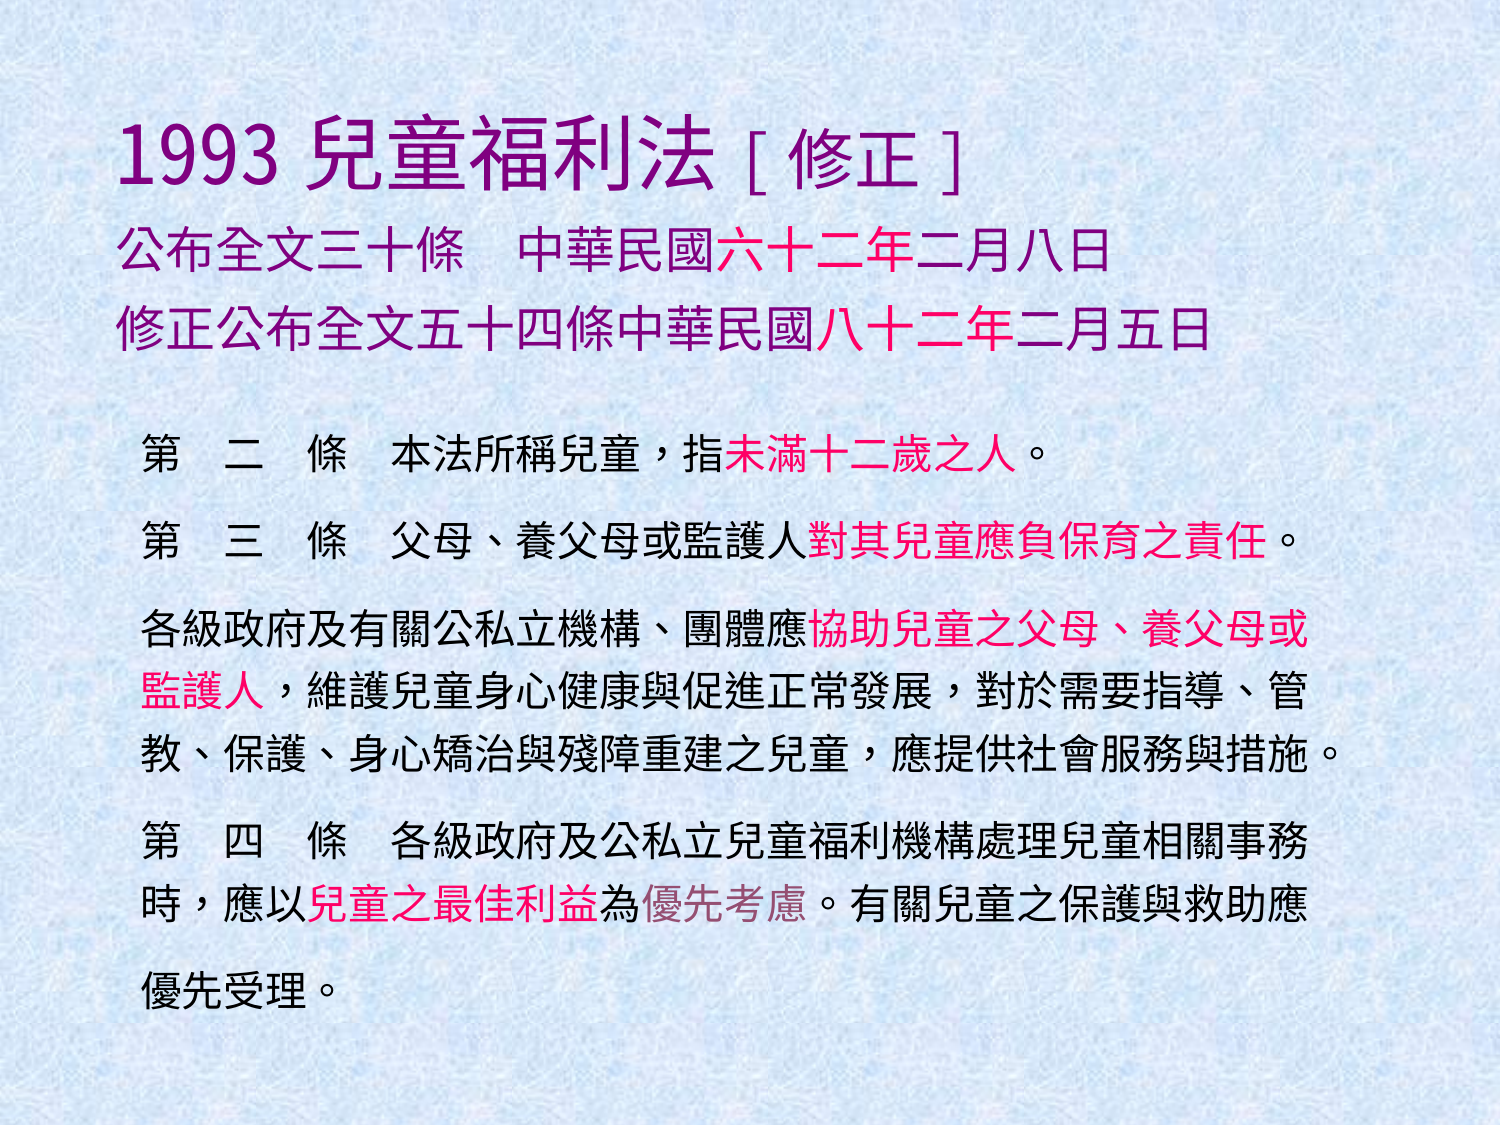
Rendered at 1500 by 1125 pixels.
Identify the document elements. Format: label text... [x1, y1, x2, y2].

text_box 第 二 條 本法所稱兒童，指未滿十二歲之人。 第 三 條 父母、養父母或監護人對其兒童應負保育之責任。 各級政府及有關公私立機構、團體應協助兒童之父母、養父母或監護人，維護兒童身心健康與促進正常發展，對於需要指導、管教、保護、身心矯治與殘障重建之兒童，應提供社會服務與措施。 第 四 條 各級政府及公私立兒童福利機構處理兒童相關事務時，應以兒童之最佳利益為優先考慮。有關兒童之保護與救助應 優先受理。 [125, 407, 1334, 1023]
title 1993兒童福利法[修正] 公布全文三十條 中華民國六十二年二月八日 修正公布全文五十四條中華民國八十二年二月五日 [100, 90, 1399, 569]
picture [0, 0, 1500, 1125]
